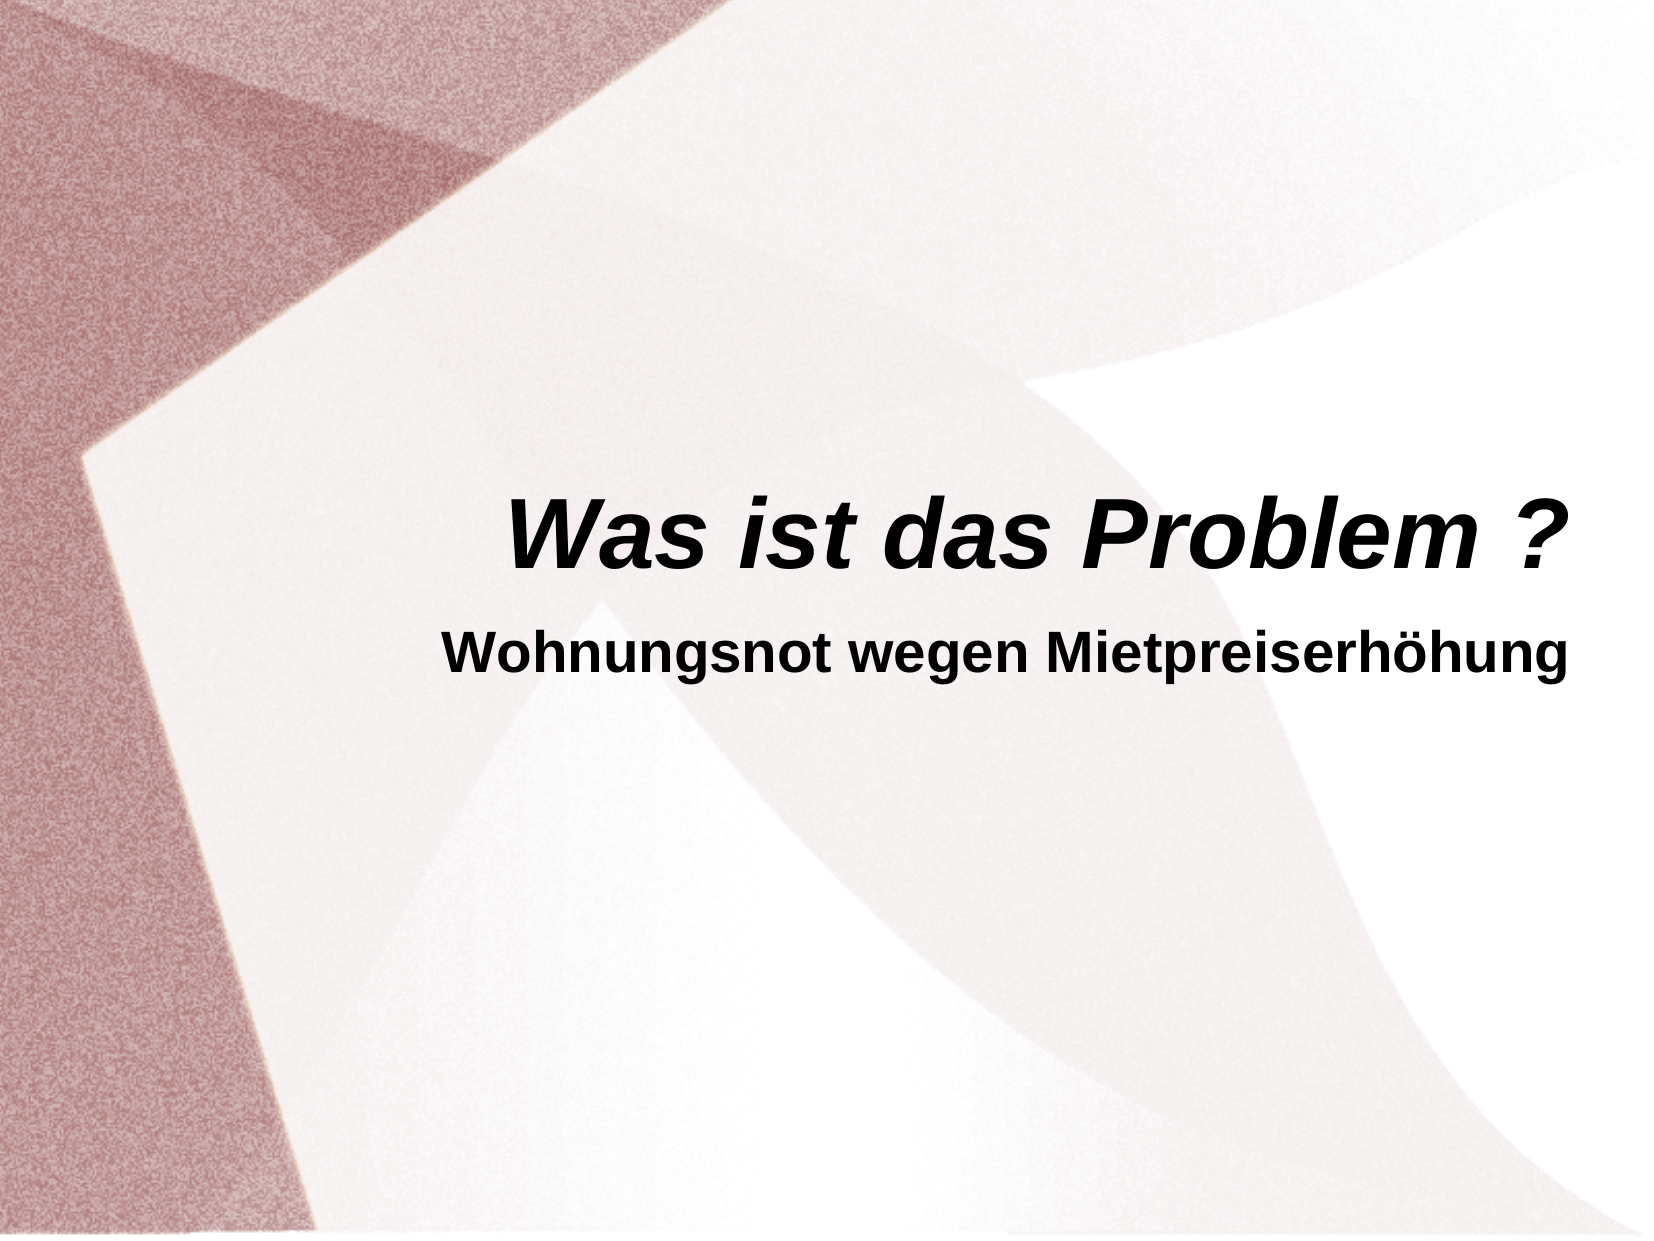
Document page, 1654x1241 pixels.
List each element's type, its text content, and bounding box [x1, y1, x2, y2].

list Was ist das Problem ? Wohnungsnot wegen Mietpreiserhöhung [307, 478, 1571, 1077]
picture [0, 0, 1654, 1241]
